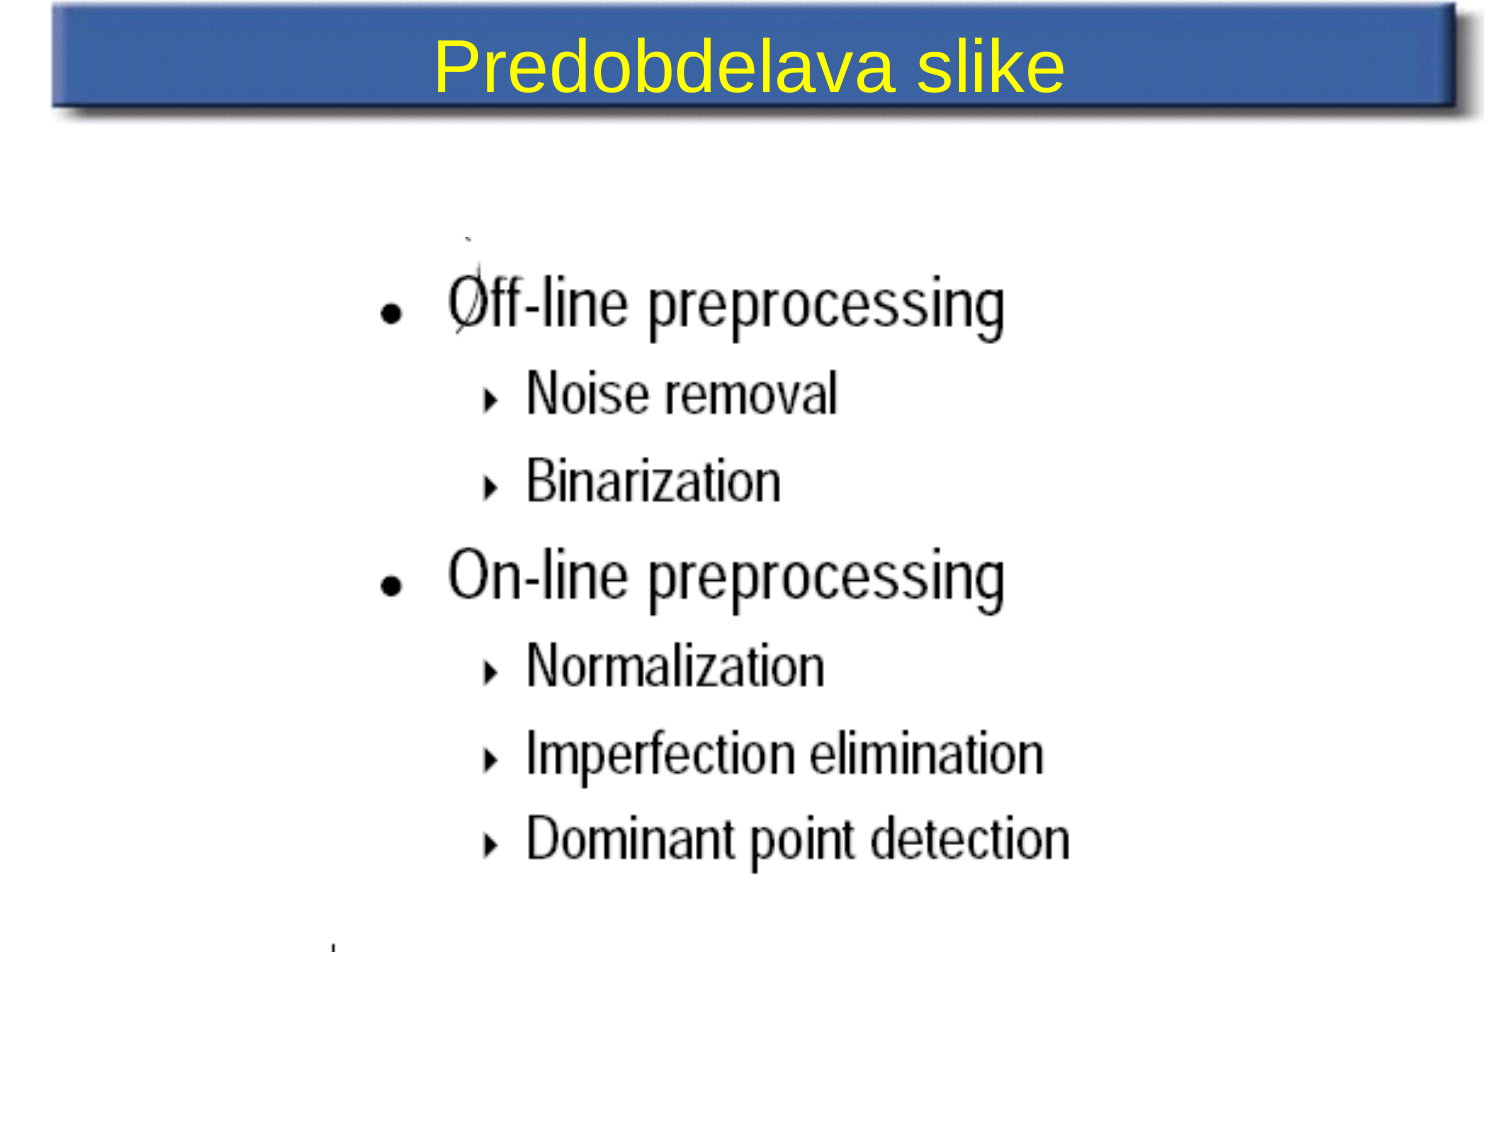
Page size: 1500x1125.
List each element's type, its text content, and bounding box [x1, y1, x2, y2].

picture [277, 237, 1317, 952]
picture [50, 0, 1484, 127]
title Predobdelava slike [75, 0, 1426, 126]
